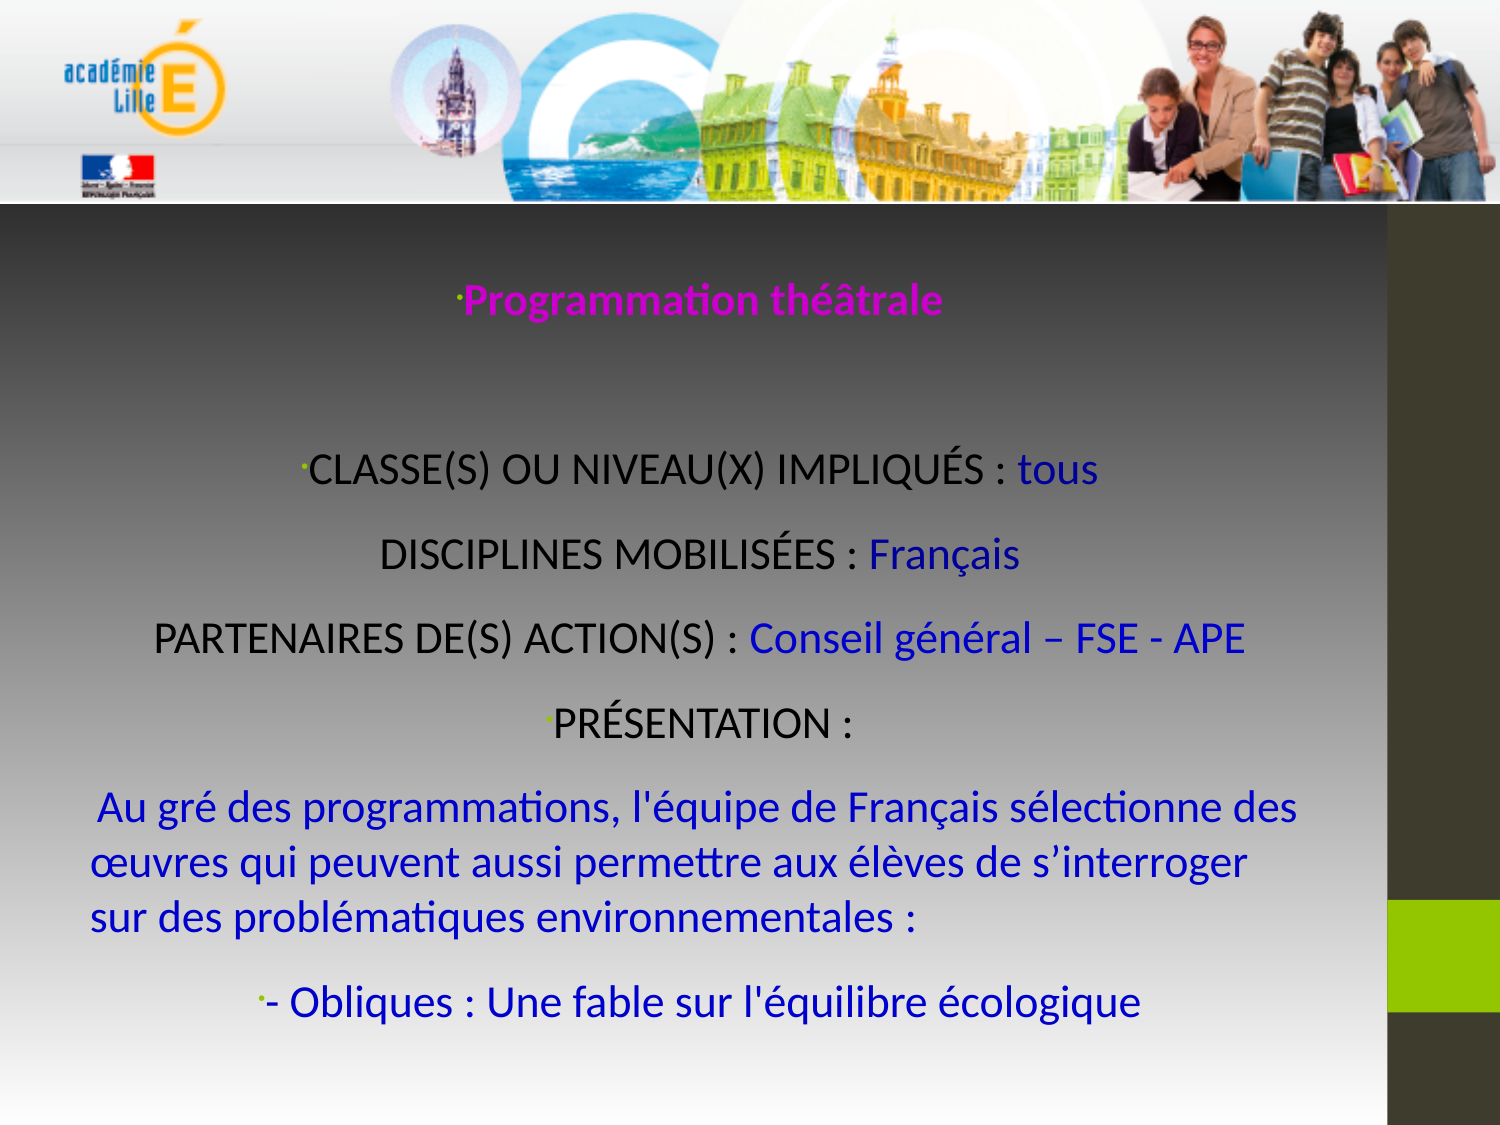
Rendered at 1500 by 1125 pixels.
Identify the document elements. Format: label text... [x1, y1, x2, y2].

picture [0, 0, 1500, 204]
list Programmation théâtrale CLASSE(S) OU NIVEAU(X) IMPLIQUÉS : tous DISCIPLINES MOBILISÉES : Français PARTENAIRES DE(S) ACTION(S) : Conseil général – FSE - APE PRÉSENTATION : Au gré des programmations, l'équipe de Français sélectionne des œuvres qui peuvent aussi permettre aux élèves de s’interroger sur des problématiques environnementales : - Obliques : Une fable sur l'équilibre écologique [75, 262, 1325, 1050]
